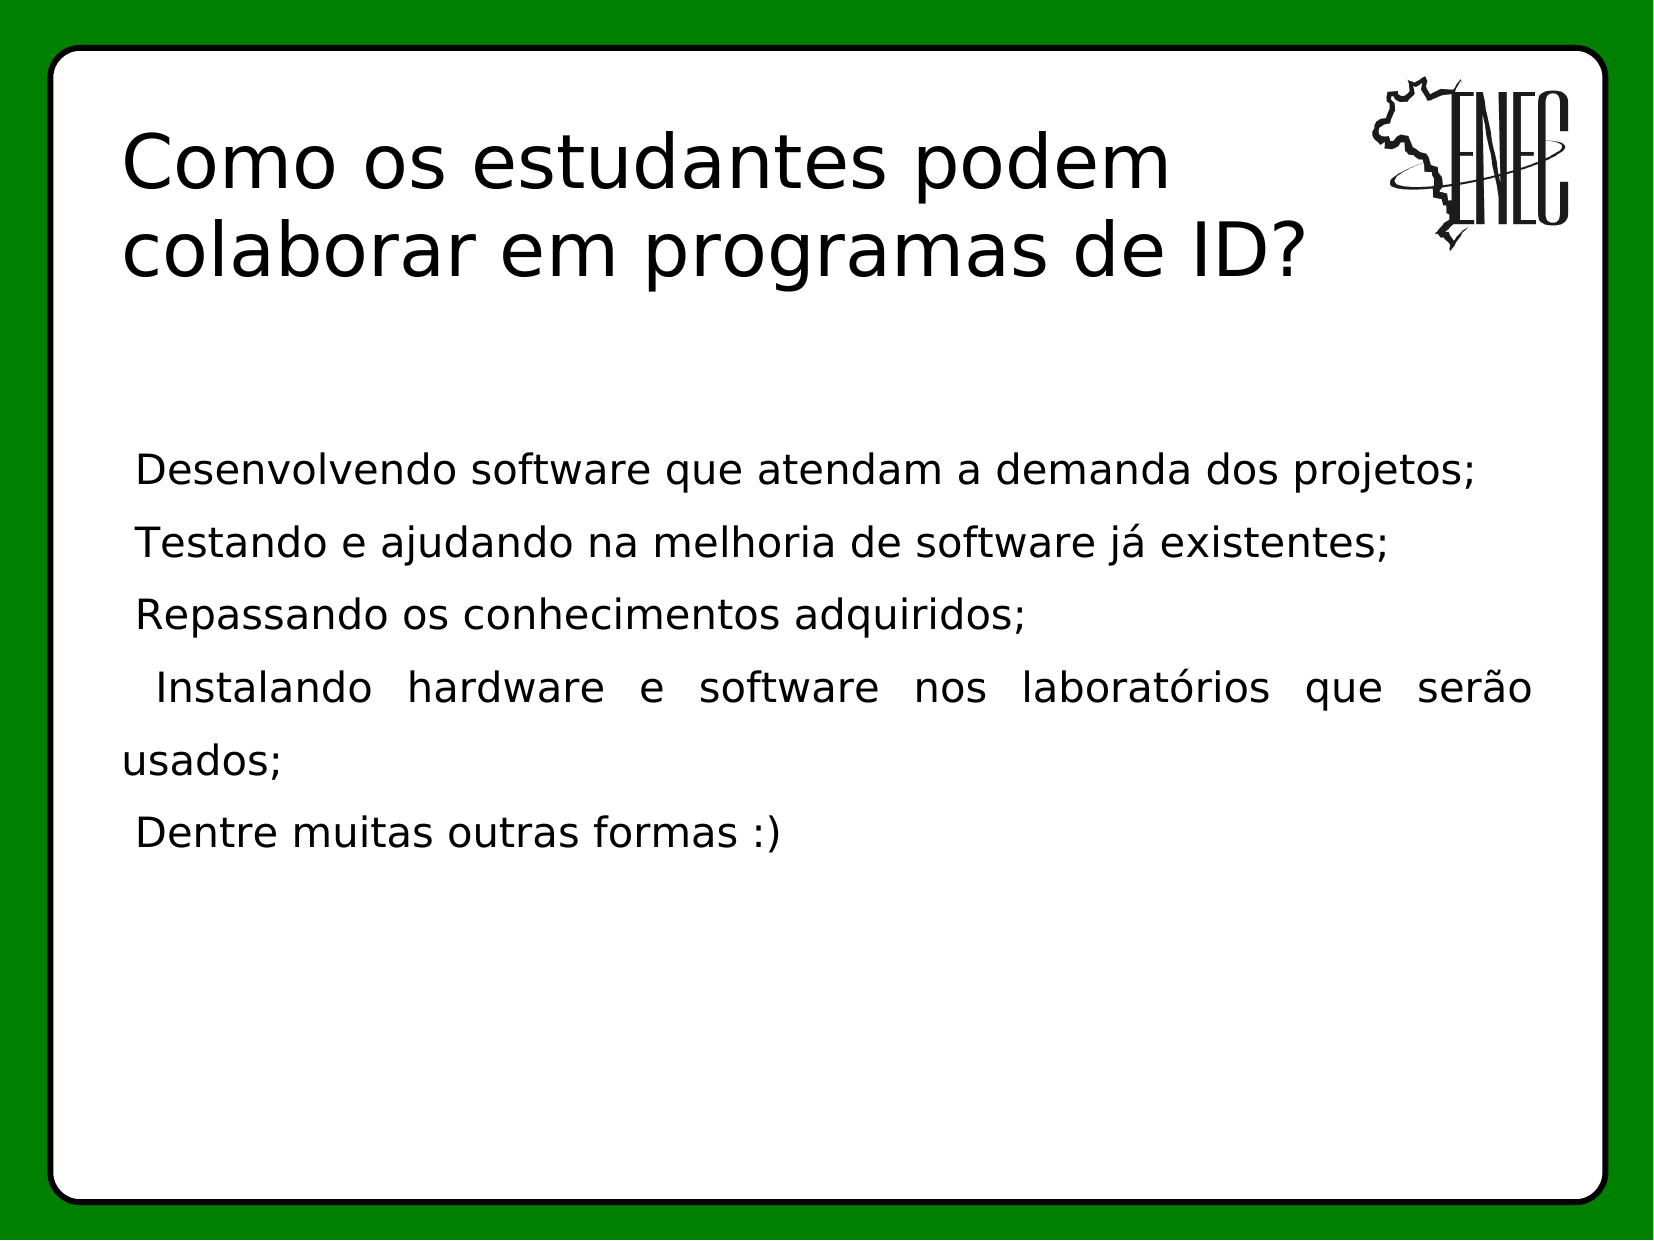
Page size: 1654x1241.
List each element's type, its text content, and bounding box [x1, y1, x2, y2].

picture [1367, 71, 1574, 273]
list Desenvolvendo software que atendam a demanda dos projetos; Testando e ajudando na melhoria de software já existentes; Repassando os conhecimentos adquiridos; Instalando hardware e software nos laboratórios que serão usados; Dentre muitas outras formas :) [121, 421, 1534, 941]
title Como os estudantes podem colaborar em programas de ID? [121, 102, 1534, 311]
